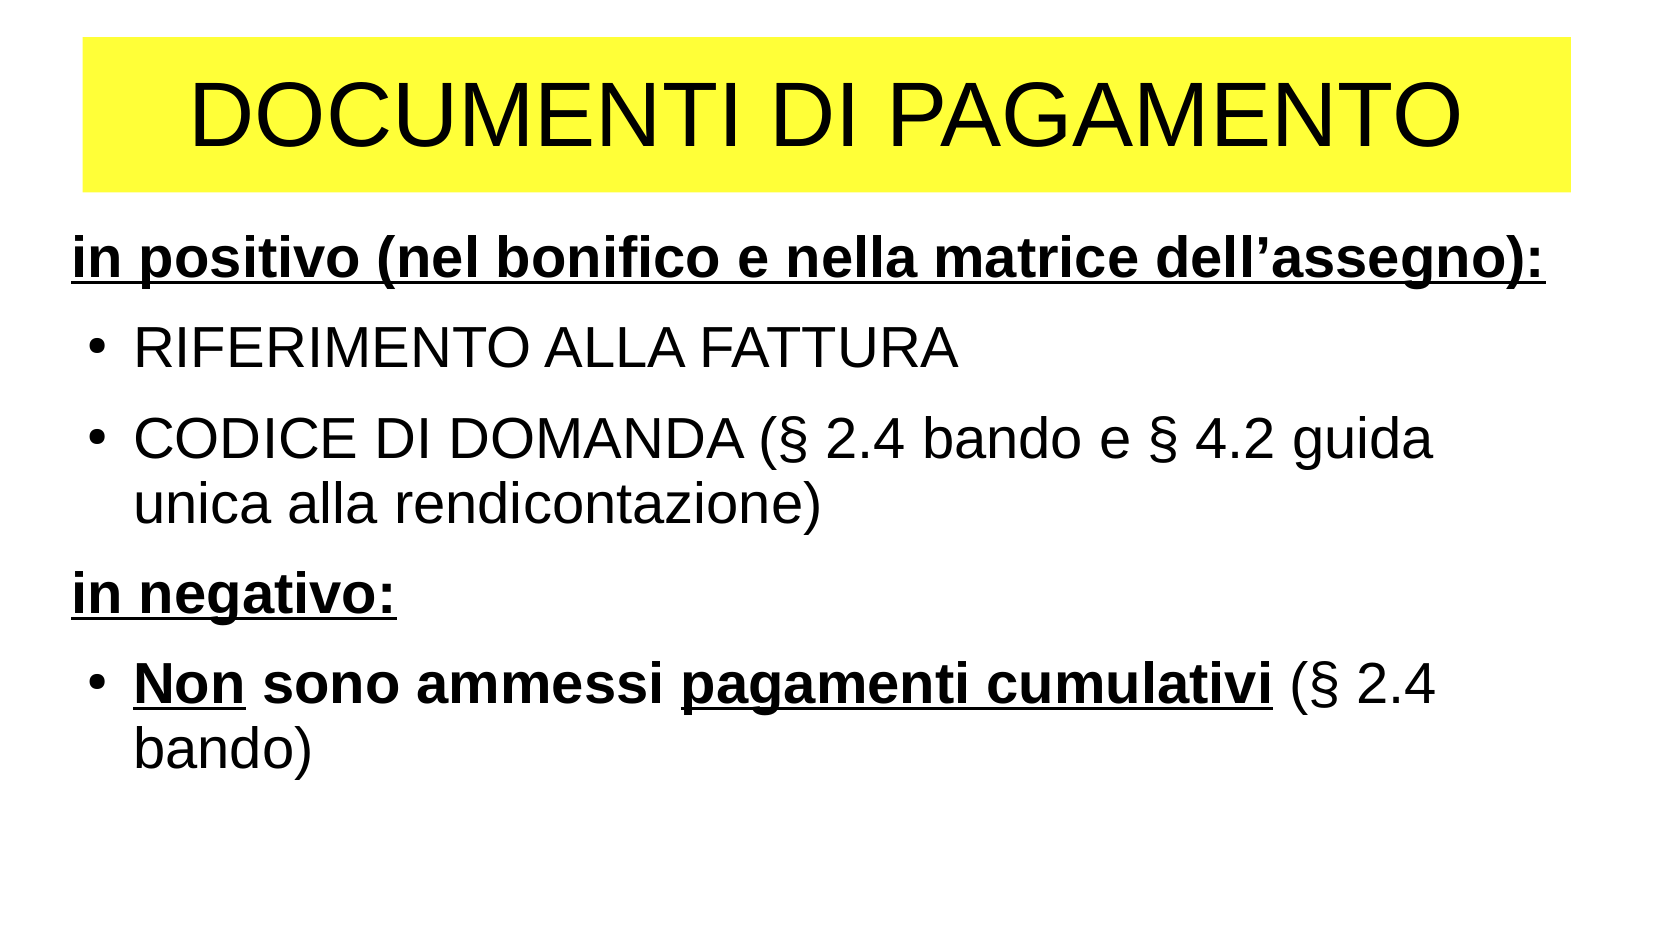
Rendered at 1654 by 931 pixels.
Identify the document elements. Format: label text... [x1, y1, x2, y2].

list in positivo (nel bonifico e nella matrice dell’assegno): RIFERIMENTO ALLA FATTURA CODICE DI DOMANDA (§ 2.4 bando e § 4.2 guida unica alla rendicontazione) in negativo: Non sono ammessi pagamenti cumulativi (§ 2.4 bando) [71, 225, 1572, 826]
title DOCUMENTI DI PAGAMENTO [82, 37, 1571, 193]
